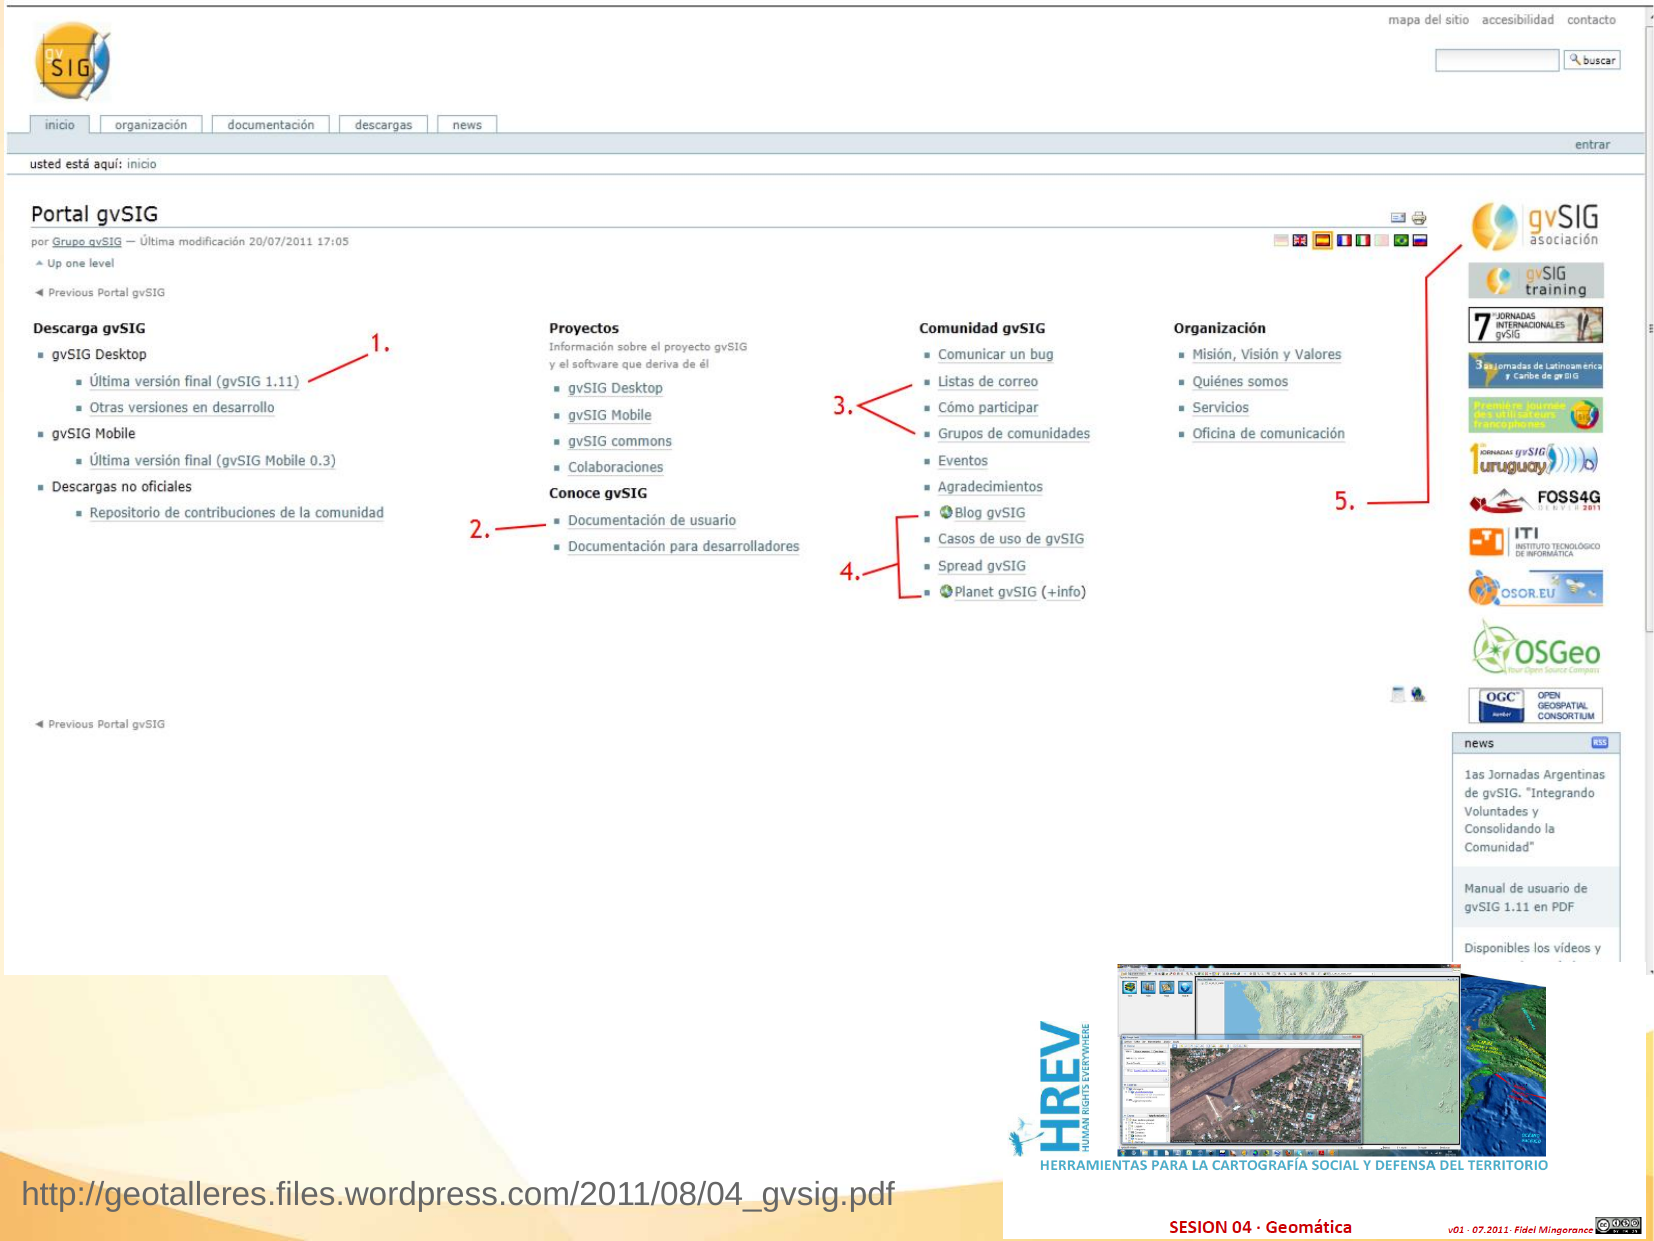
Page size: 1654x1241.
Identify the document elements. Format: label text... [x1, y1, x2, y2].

picture [0, 0, 1654, 1241]
text_box http://geotalleres.files.wordpress.com/2011/08/04_gvsig.pdf [6, 1168, 1003, 1226]
